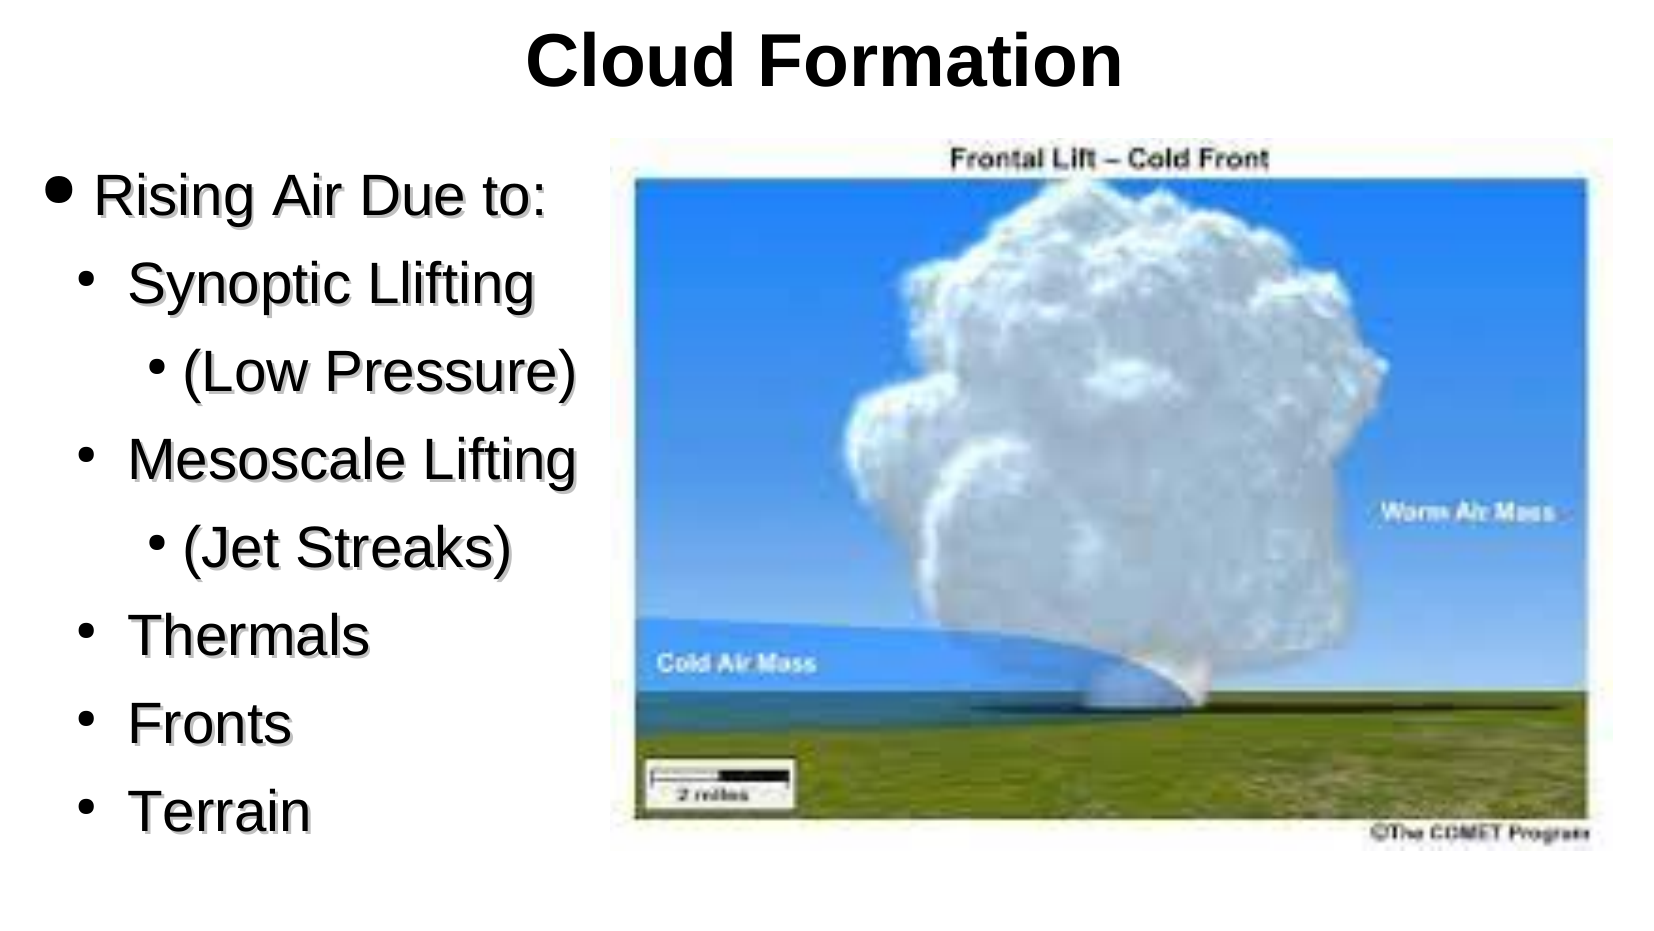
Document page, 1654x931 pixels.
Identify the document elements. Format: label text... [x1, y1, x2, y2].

title Cloud Formation [0, 5, 1654, 107]
picture [610, 138, 1613, 851]
text_box Rising Air Due to: Synoptic Llifting (Low Pressure) Mesoscale Lifting (Jet Streaks) Thermals Fronts Terrain [25, 150, 610, 851]
